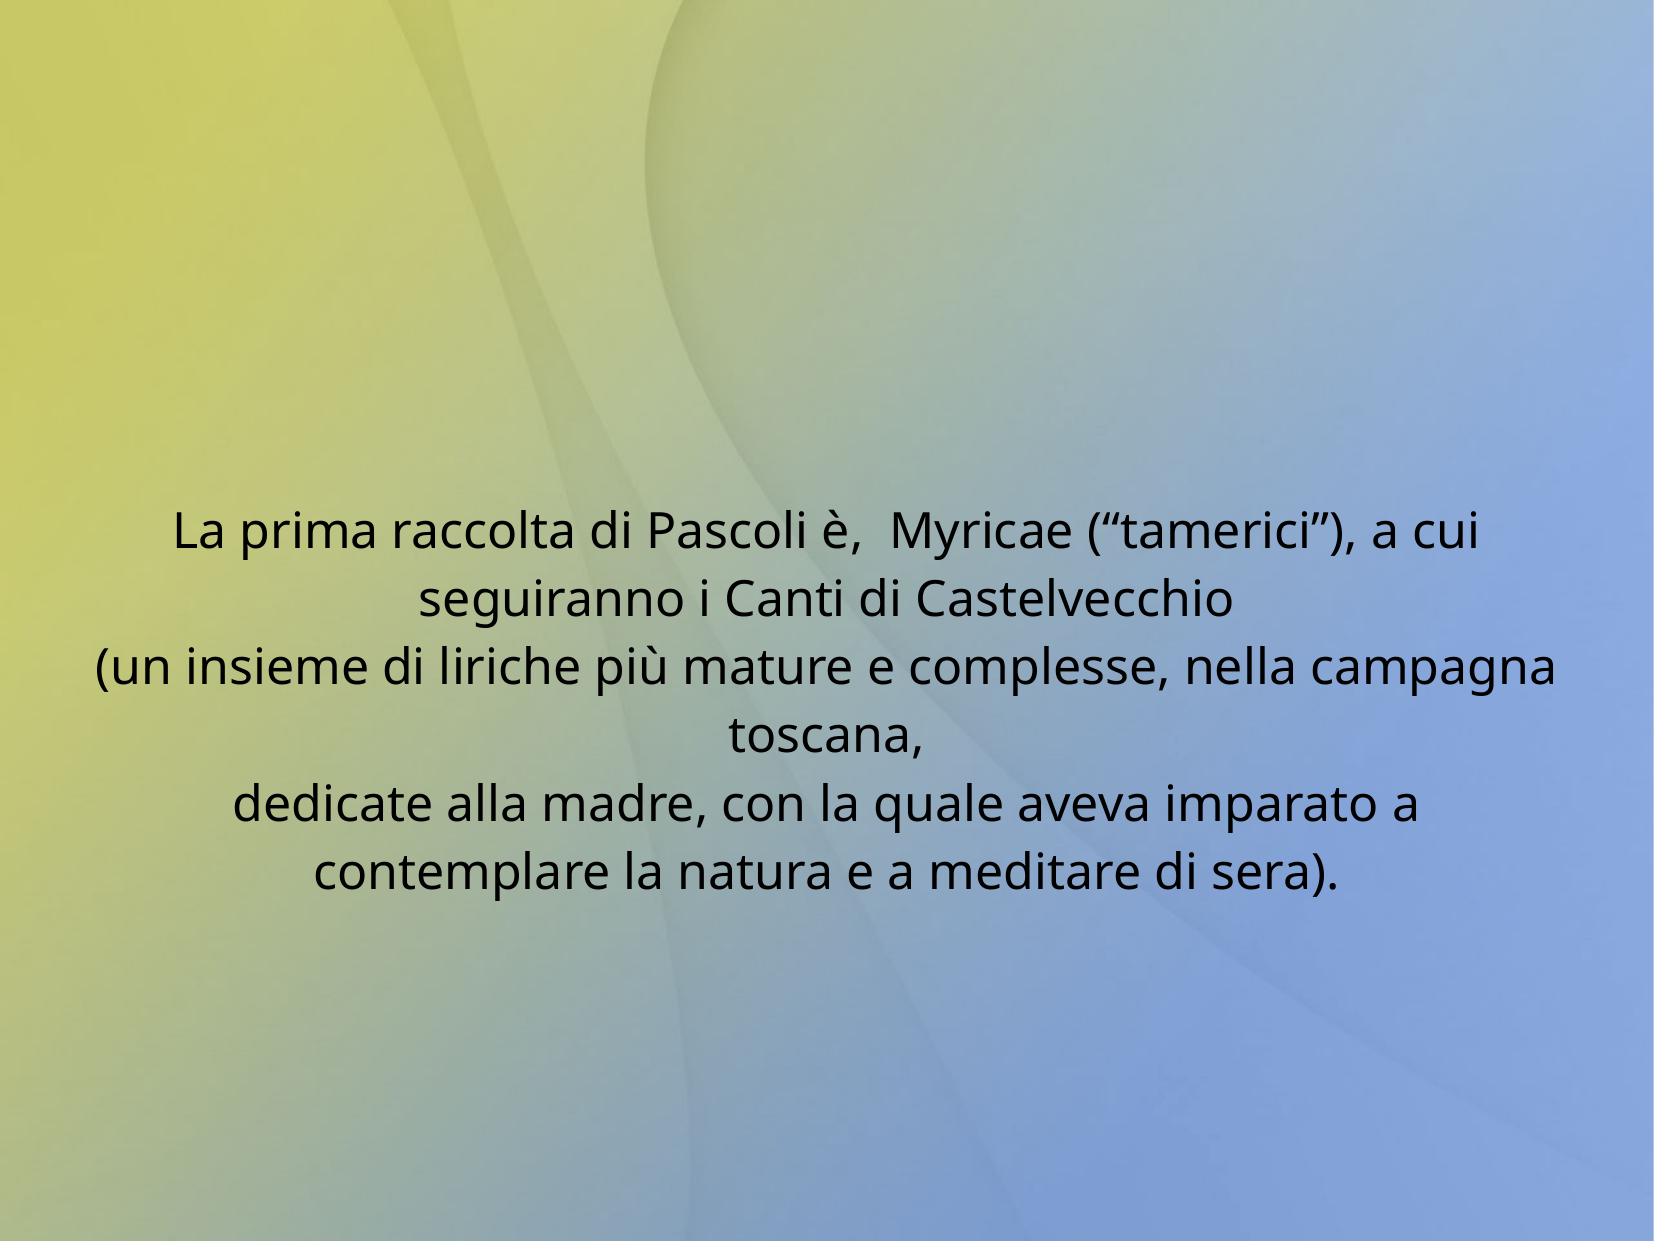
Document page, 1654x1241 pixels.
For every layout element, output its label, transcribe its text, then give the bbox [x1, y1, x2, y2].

subtitle La prima raccolta di Pascoli è, Myricae (“tamerici”), a cui seguiranno i Canti di Castelvecchio (un insieme di liriche più mature e complesse, nella campagna toscana, dedicate alla madre, con la quale aveva imparato a contemplare la natura e a meditare di sera). [82, 290, 1571, 1109]
picture [0, 0, 1654, 1241]
